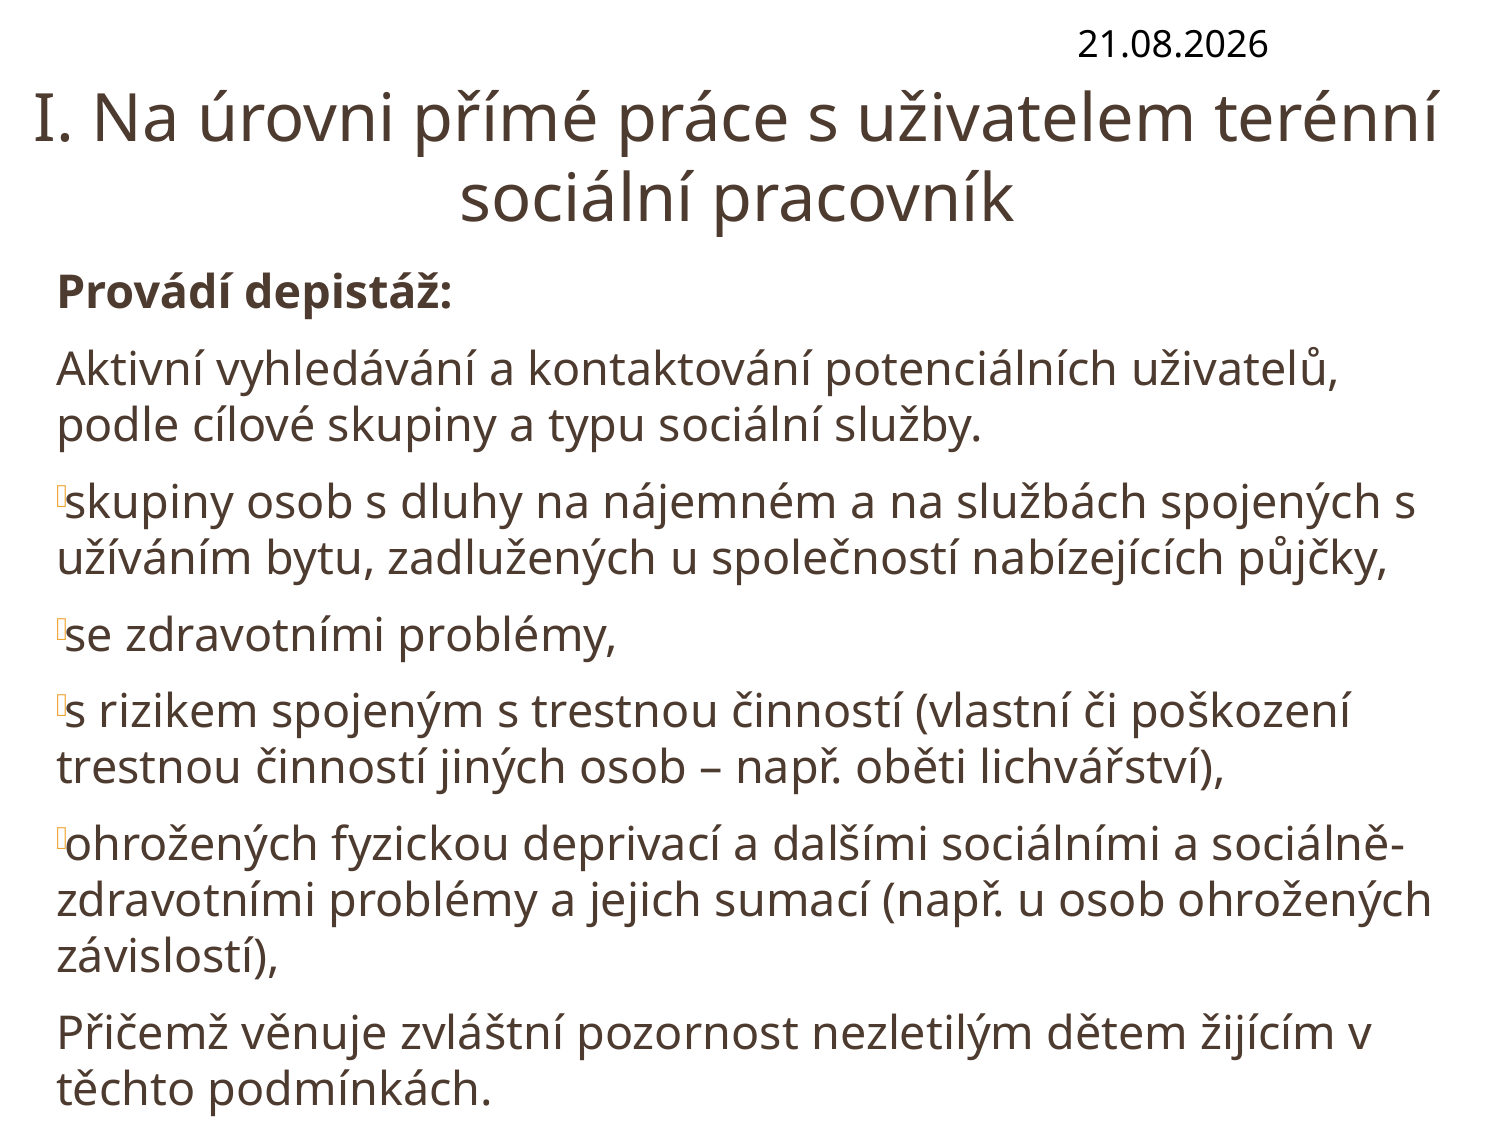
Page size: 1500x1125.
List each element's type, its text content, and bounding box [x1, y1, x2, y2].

text_box 14.04.2020 [1062, 12, 1475, 54]
title I. Na úrovni přímé práce s uživatelem terénní sociální pracovník [0, 54, 1475, 256]
list Provádí depistáž: Aktivní vyhledávání a kontaktování potenciálních uživatelů, podle cílové skupiny a typu sociální služby. skupiny osob s dluhy na nájemném a na službách spojených s užíváním bytu, zadlužených u společností nabízejících půjčky, se zdravotními problémy, s rizikem spojeným s trestnou činností (vlastní či poškození trestnou činností jiných osob – např. oběti lichvářství), ohrožených fyzickou deprivací a dalšími sociálními a sociálně- zdravotními problémy a jejich sumací (např. u osob ohrožených závislostí), Přičemž věnuje zvláštní pozornost nezletilým dětem žijícím v těchto podmínkách. [41, 254, 1475, 1125]
